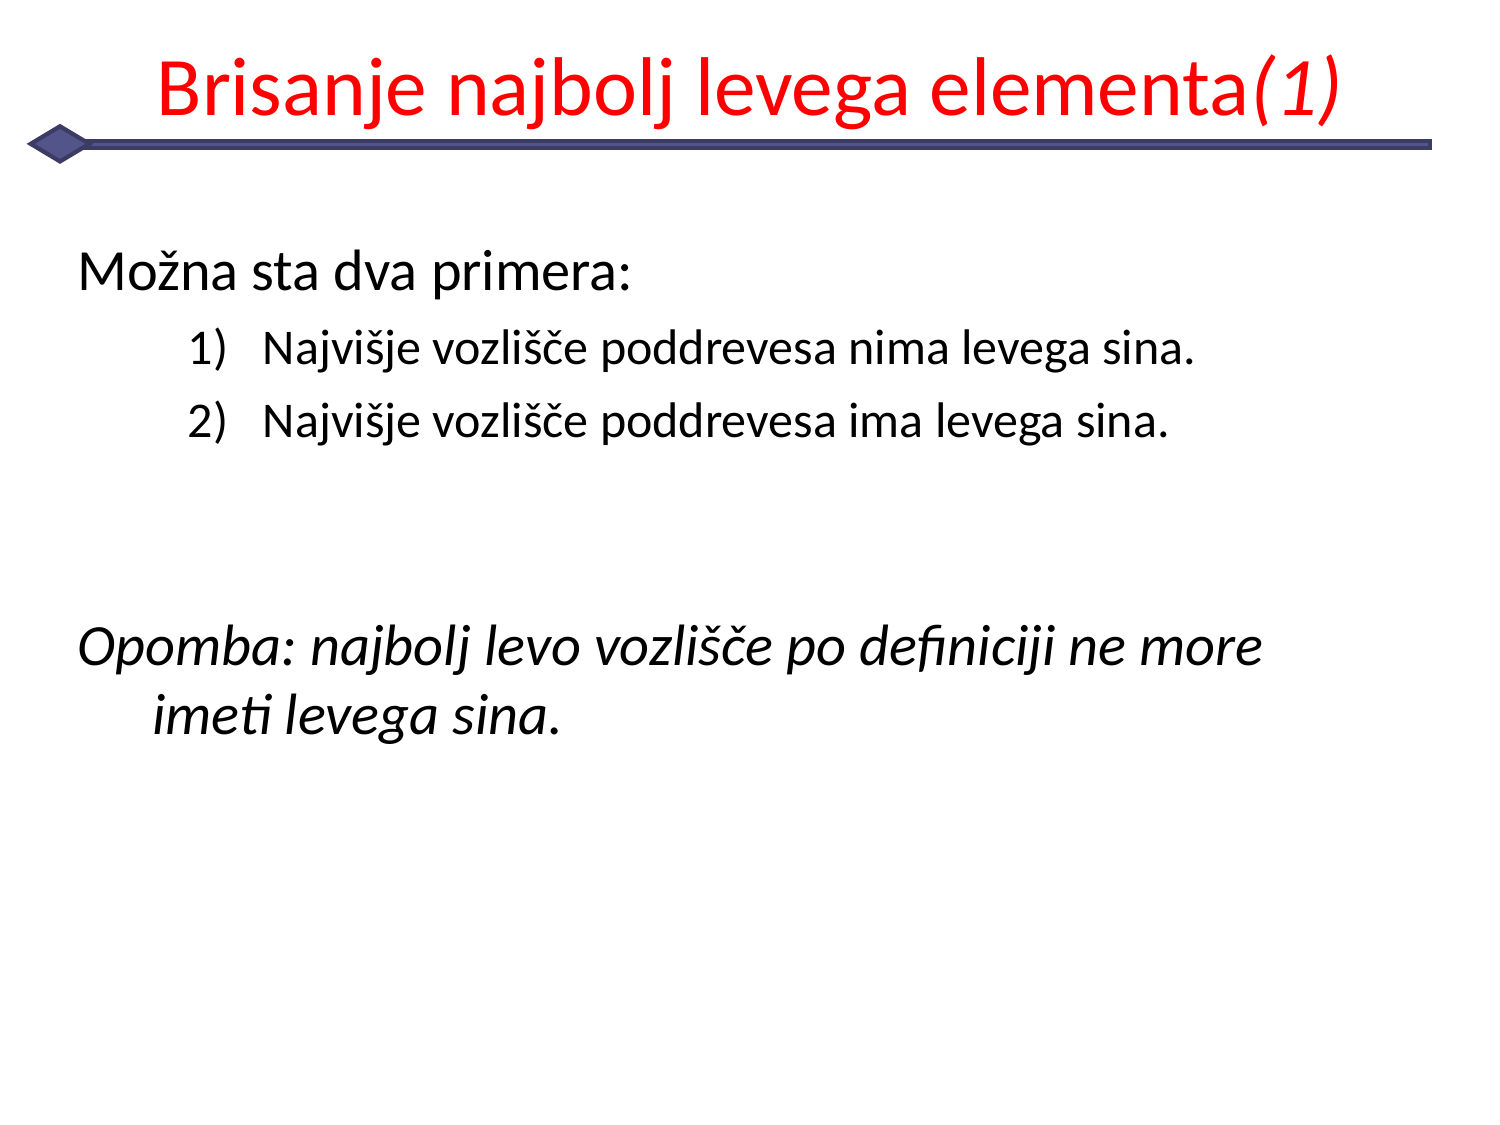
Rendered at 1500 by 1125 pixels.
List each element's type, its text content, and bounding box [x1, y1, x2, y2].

list Možna sta dva primera: Najvišje vozlišče poddrevesa nima levega sina. Najvišje vozlišče poddrevesa ima levega sina. Opomba: najbolj levo vozlišče po definiciji ne more imeti levega sina. [62, 224, 1338, 988]
title Brisanje najbolj levega elementa(1) [75, 23, 1426, 141]
